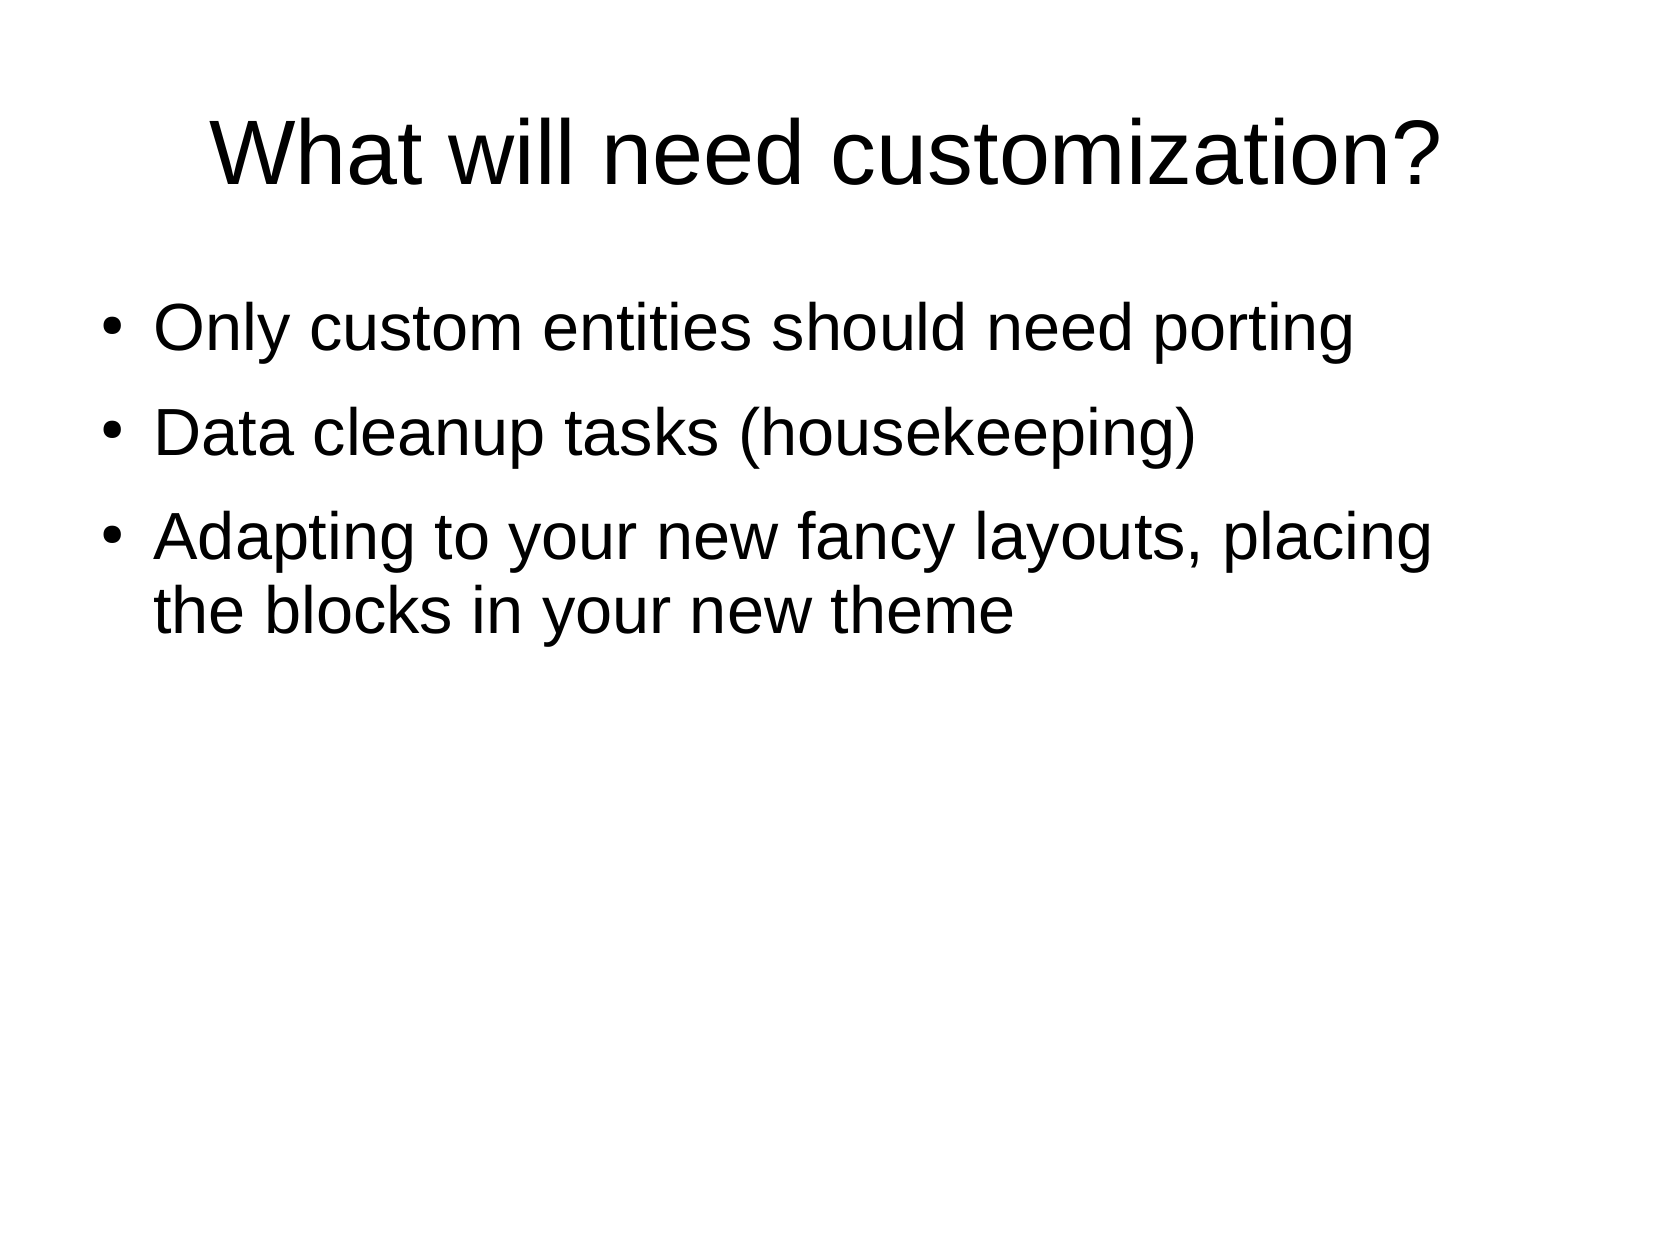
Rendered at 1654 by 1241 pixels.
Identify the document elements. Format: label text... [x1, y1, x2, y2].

list Only custom entities should need porting Data cleanup tasks (housekeeping) Adapting to your new fancy layouts, placing the blocks in your new theme [82, 290, 1538, 1010]
title What will need customization? [82, 49, 1571, 257]
